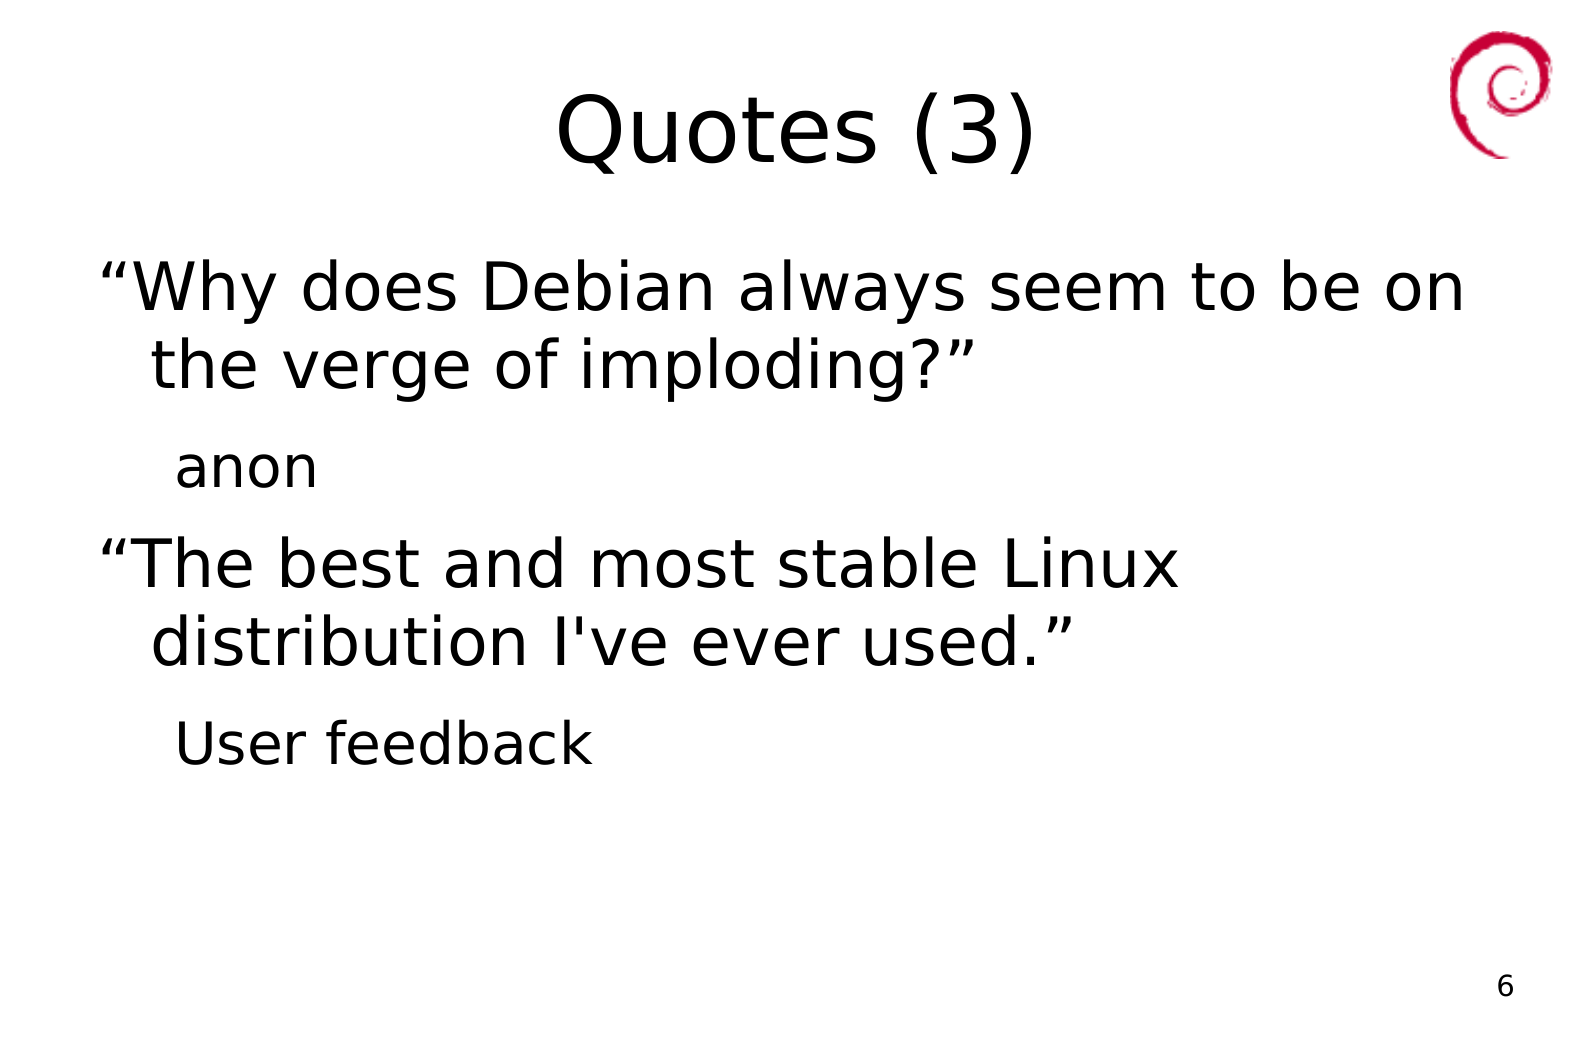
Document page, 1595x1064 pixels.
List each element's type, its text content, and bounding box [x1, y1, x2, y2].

picture [1450, 31, 1555, 159]
list “Why does Debian always seem to be on the verge of imploding?” anon “The best and most stable Linux distribution I've ever used.” User feedback [79, 248, 1515, 951]
title Quotes (3) [79, 42, 1515, 221]
